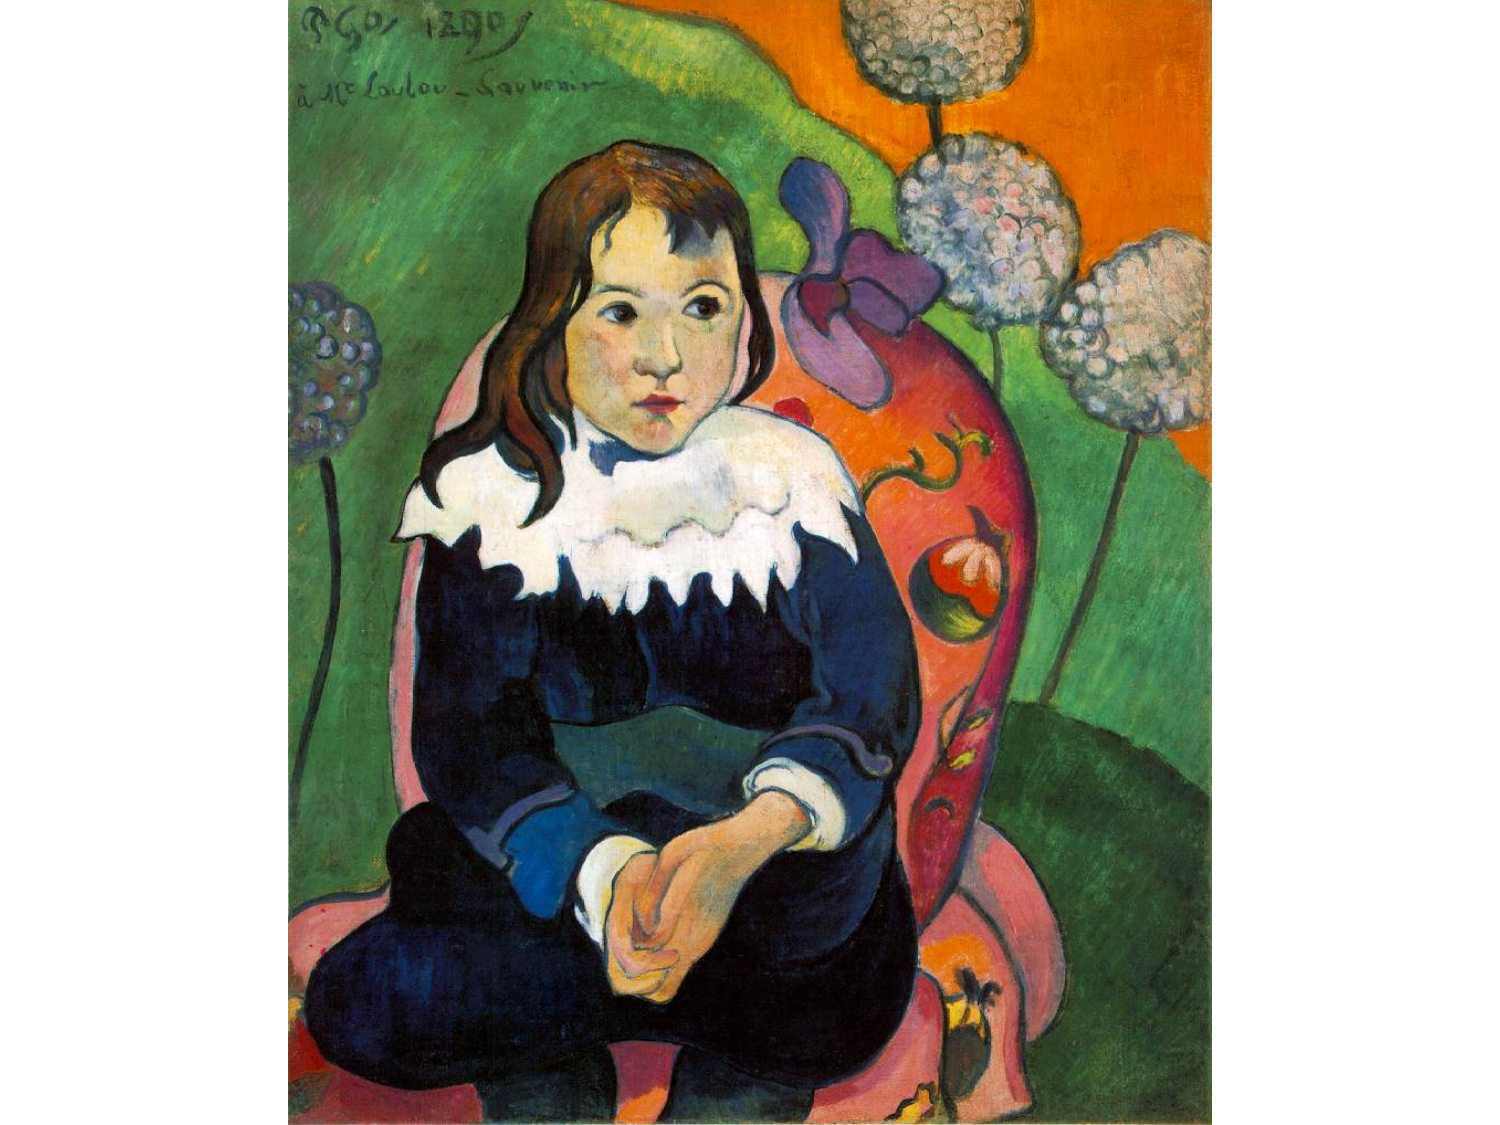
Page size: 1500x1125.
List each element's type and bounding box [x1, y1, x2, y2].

picture [288, 0, 1212, 1125]
